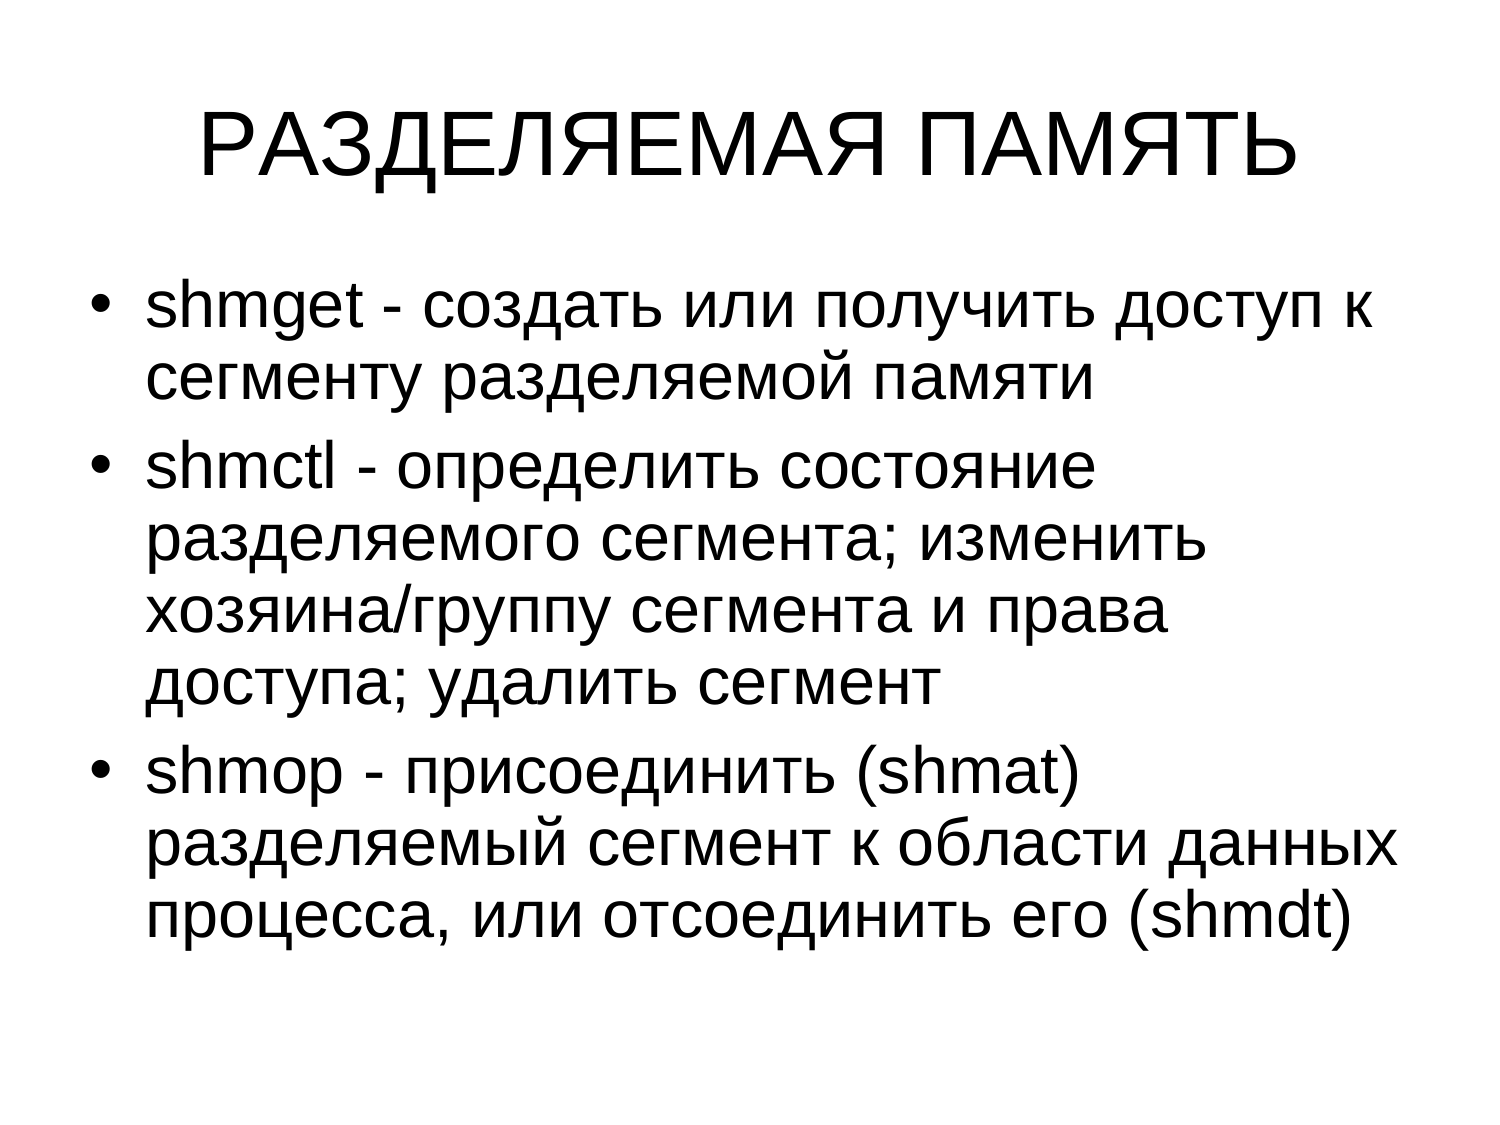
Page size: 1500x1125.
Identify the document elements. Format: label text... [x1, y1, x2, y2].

list shmget - создать или получить доступ к сегменту разделяемой памяти shmctl - определить состояние разделяемого сегмента; изменить хозяина/группу сегмента и права доступа; удалить сегмент shmop - присоединить (shmat) разделяемый сегмент к области данных процесса, или отсоединить его (shmdt) [75, 262, 1426, 1005]
title РАЗДЕЛЯЕМАЯ ПАМЯТЬ [75, 45, 1426, 233]
